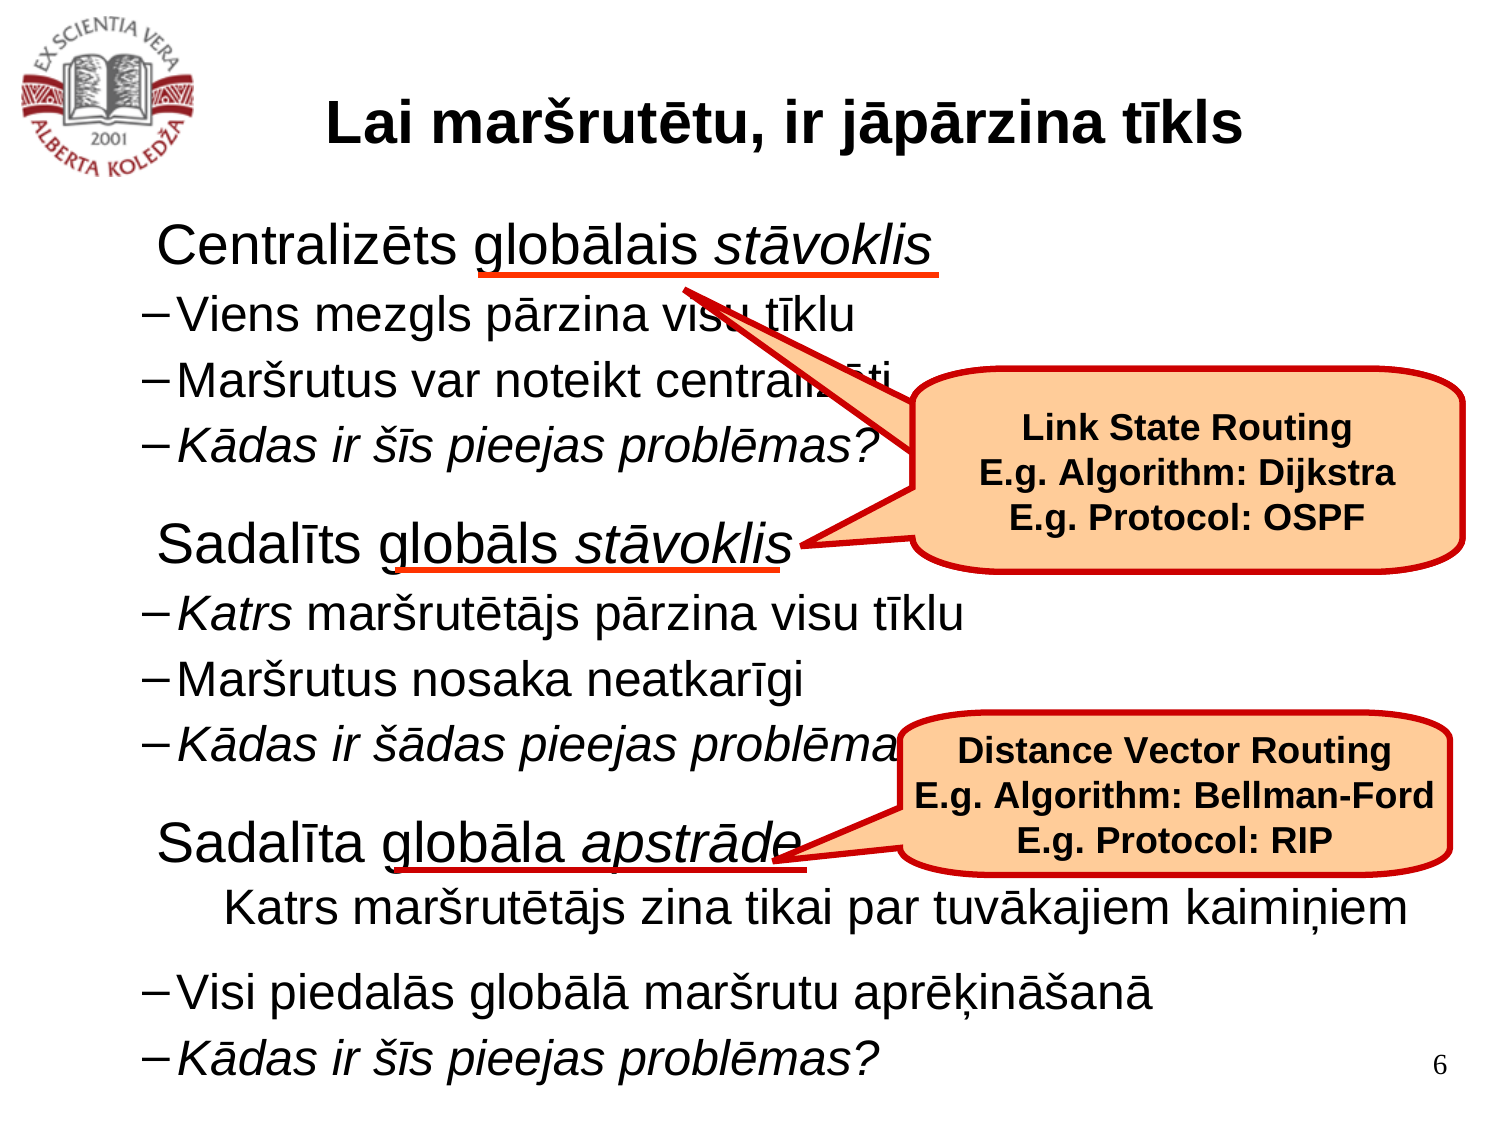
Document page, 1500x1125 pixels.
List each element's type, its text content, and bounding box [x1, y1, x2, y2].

title Lai maršrutētu, ir jāpārzina tīkls [49, 62, 1500, 175]
text_box Link State Routing E.g. Algorithm: Dijkstra E.g. Protocol: OSPF [800, 368, 1463, 572]
text_box Distance Vector Routing E.g. Algorithm: Bellman-Ford E.g. Protocol: RIP [772, 712, 1450, 875]
picture [21, 16, 194, 177]
text_box [683, 289, 912, 453]
list Centralizēts globālais stāvoklis Viens mezgls pārzina visu tīklu Maršrutus var noteikt centralizēti Kādas ir šīs pieejas problēmas? Sadalīts globāls stāvoklis Katrs maršrutētājs pārzina visu tīklu Maršrutus nosaka neatkarīgi Kādas ir šādas pieejas problēmas? Sadalīta globāla apstrāde Katrs maršrutētājs zina tikai par tuvākajiem kaimiņiem Visi piedalās globālā maršrutu aprēķināšanā Kādas ir šīs pieejas problēmas? [74, 200, 1463, 1101]
